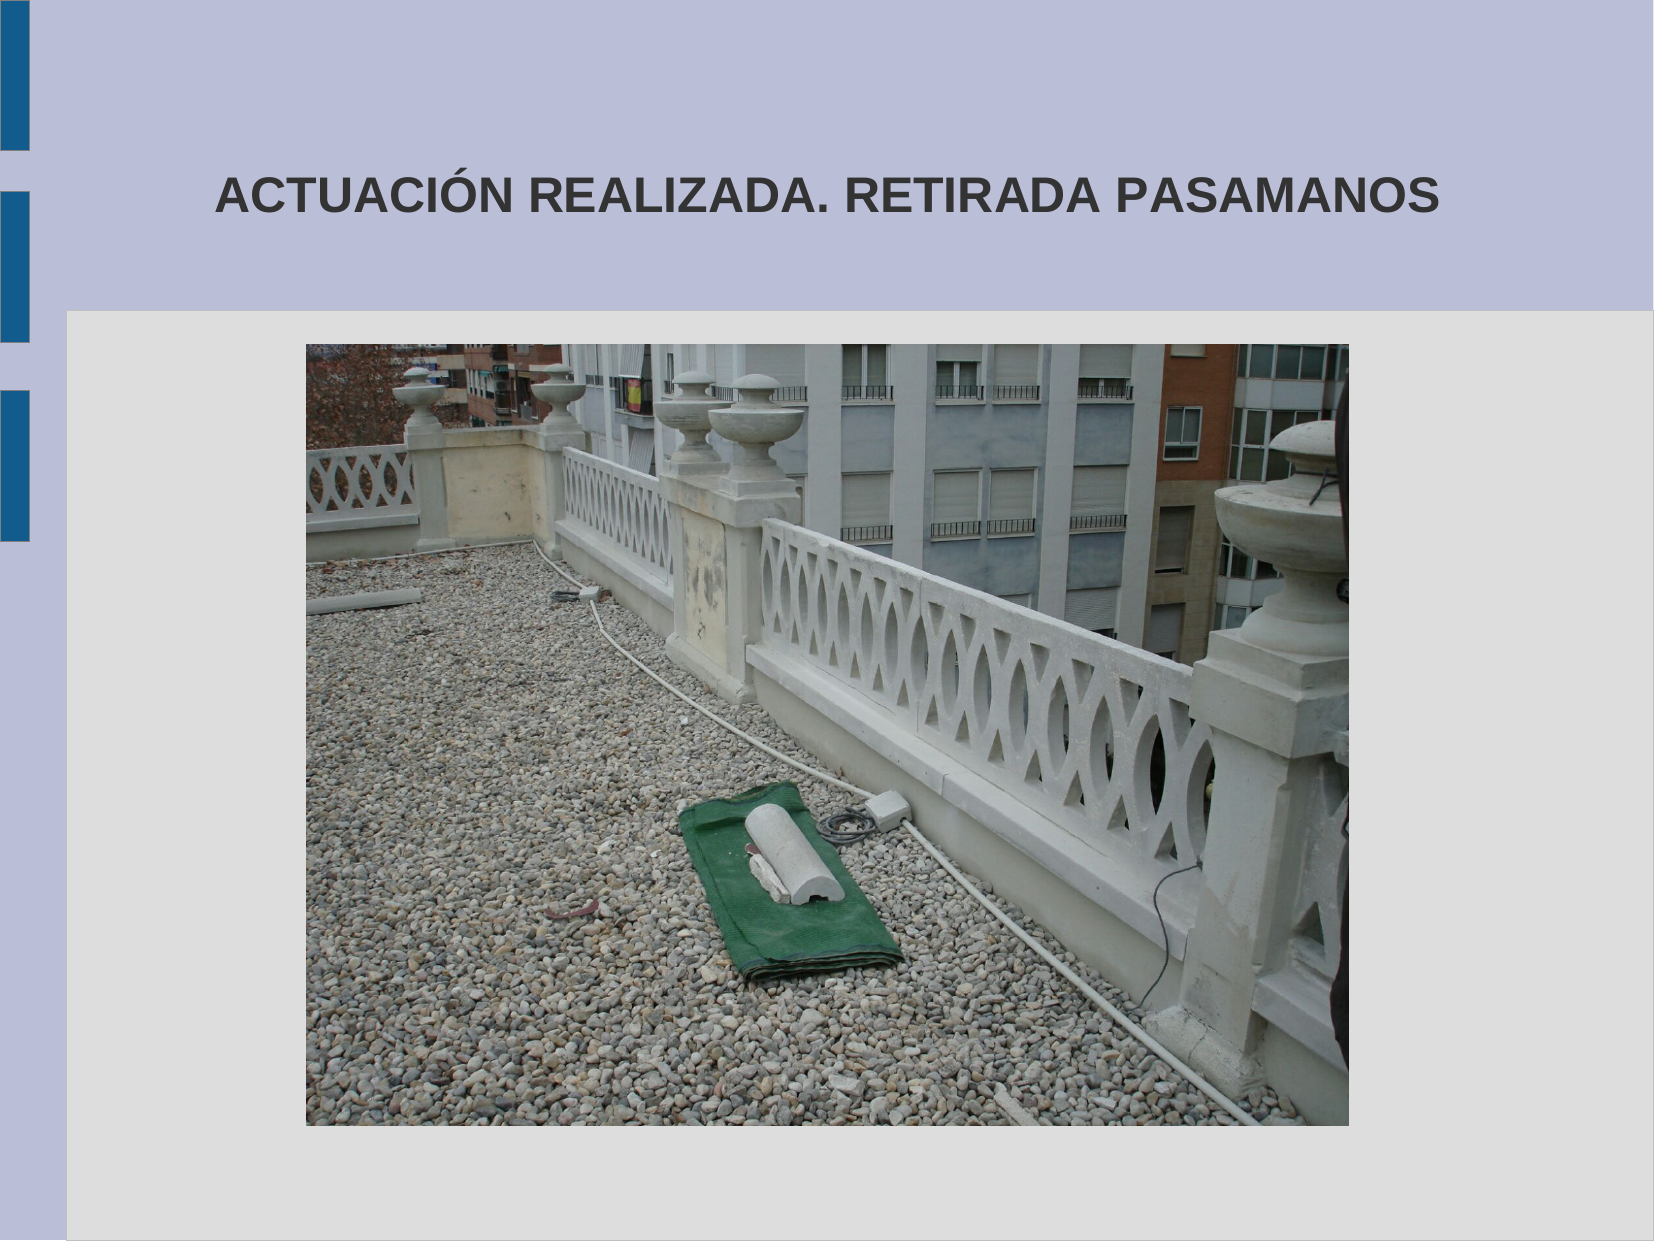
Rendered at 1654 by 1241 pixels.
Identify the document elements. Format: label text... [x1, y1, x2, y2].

picture [306, 344, 1349, 1126]
title ACTUACIÓN REALIZADA. RETIRADA PASAMANOS [121, 91, 1534, 299]
